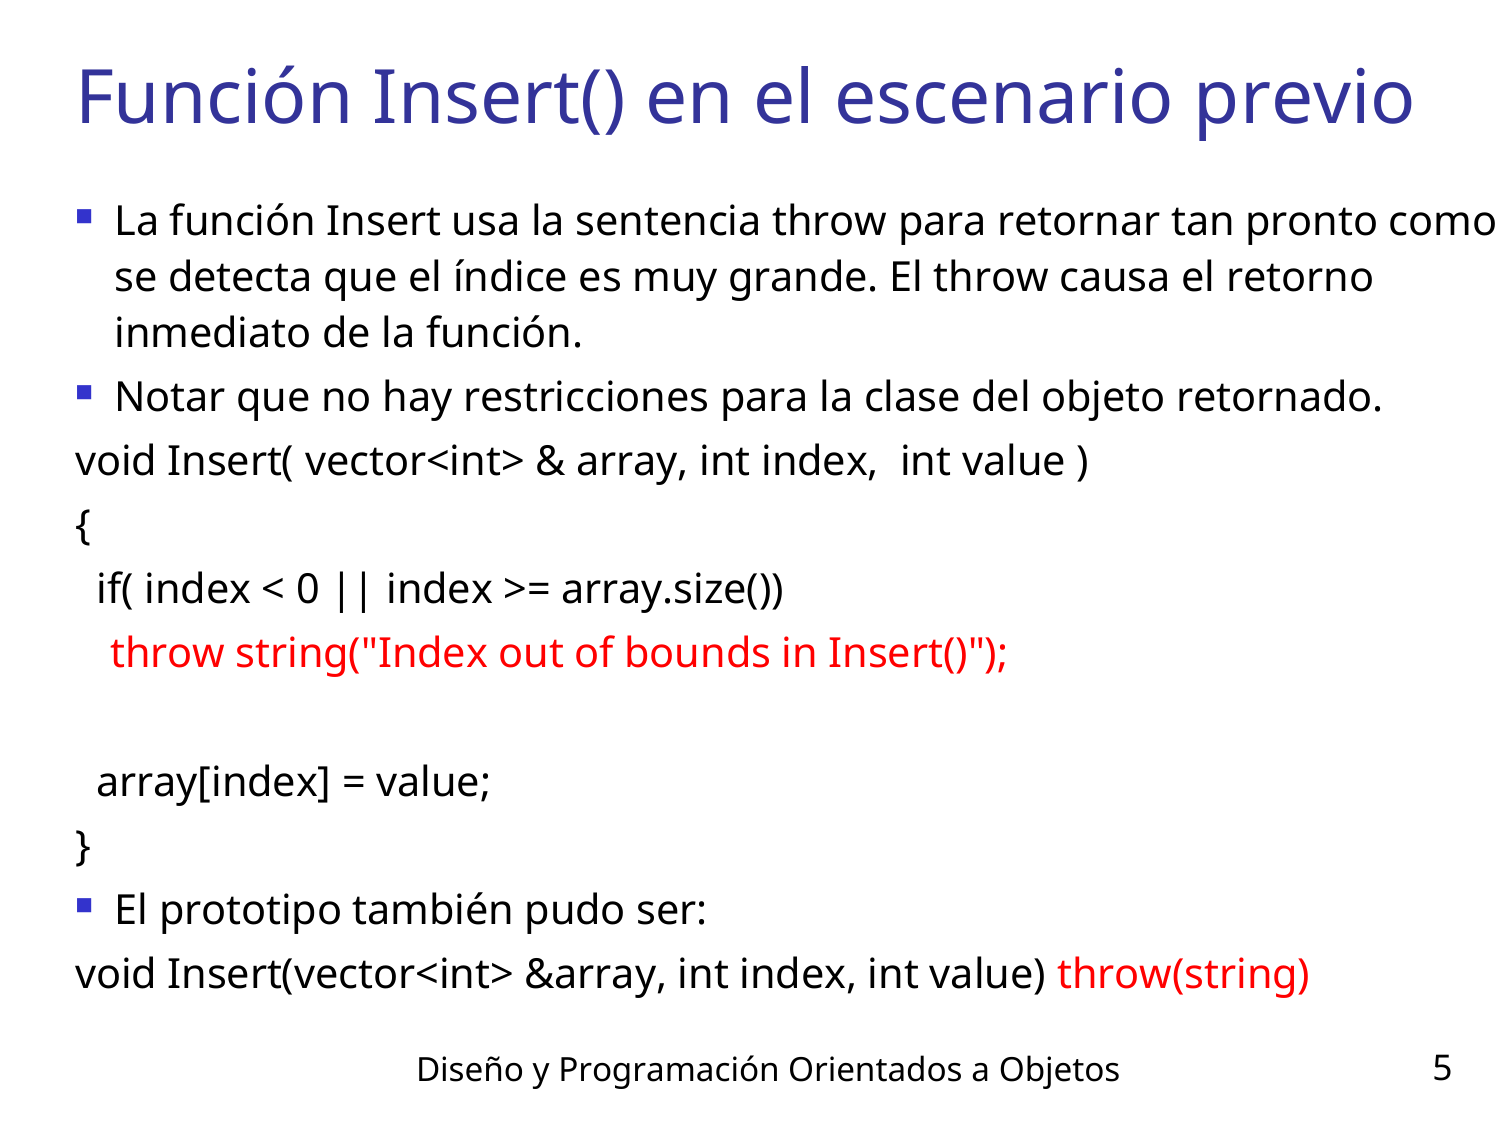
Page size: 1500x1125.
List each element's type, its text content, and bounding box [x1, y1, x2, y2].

title Función Insert() en el escenario previo [75, 12, 1466, 175]
list La función Insert usa la sentencia throw para retornar tan pronto como se detecta que el índice es muy grande. El throw causa el retorno inmediato de la función. Notar que no hay restricciones para la clase del objeto retornado. void Insert( vector<int> & array, int index, int value )‏ { if( index < 0 || index >= array.size())‏ throw string("Index out of bounds in Insert()"); array[index] = value; } El prototipo también pudo ser: void Insert(vector<int> &array, int index, int value) throw(string) [75, 191, 1500, 1013]
